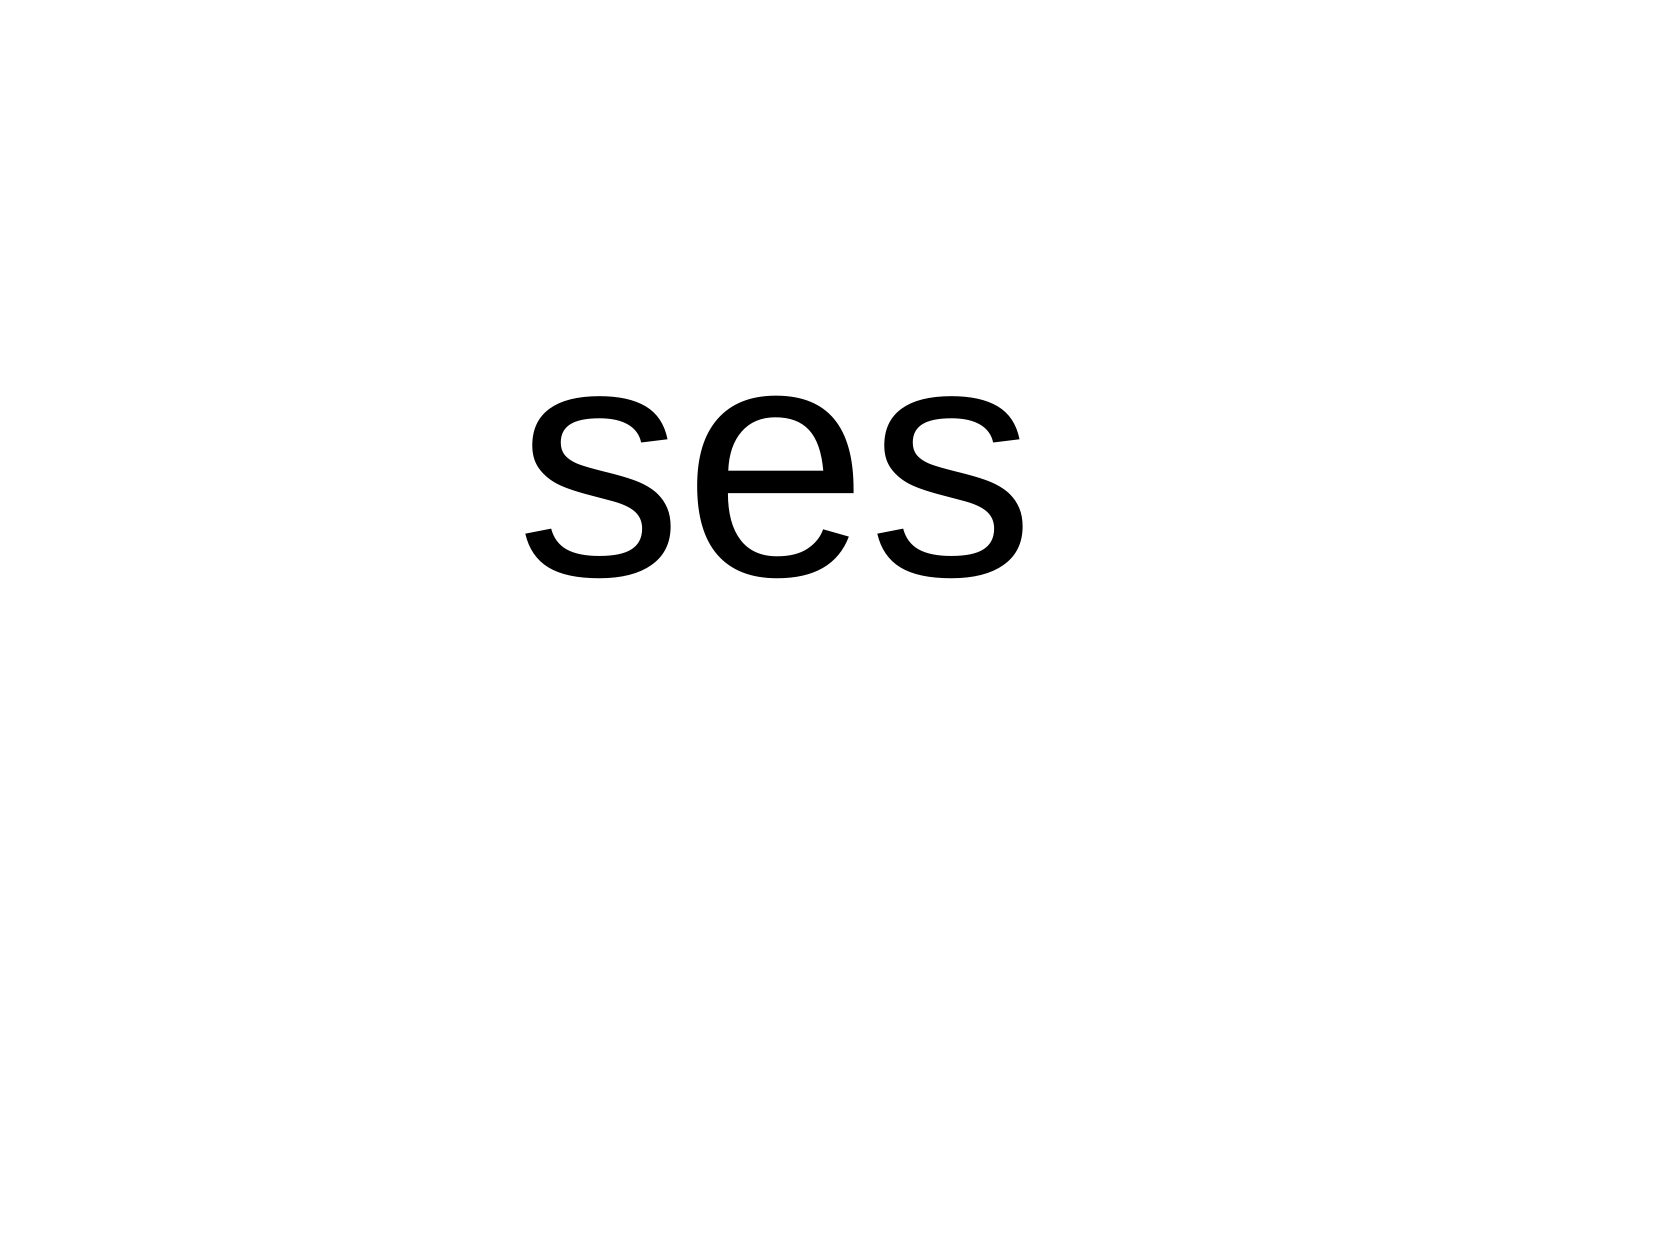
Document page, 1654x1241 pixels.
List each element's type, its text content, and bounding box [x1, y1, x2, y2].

text_box ses [501, 265, 1447, 653]
